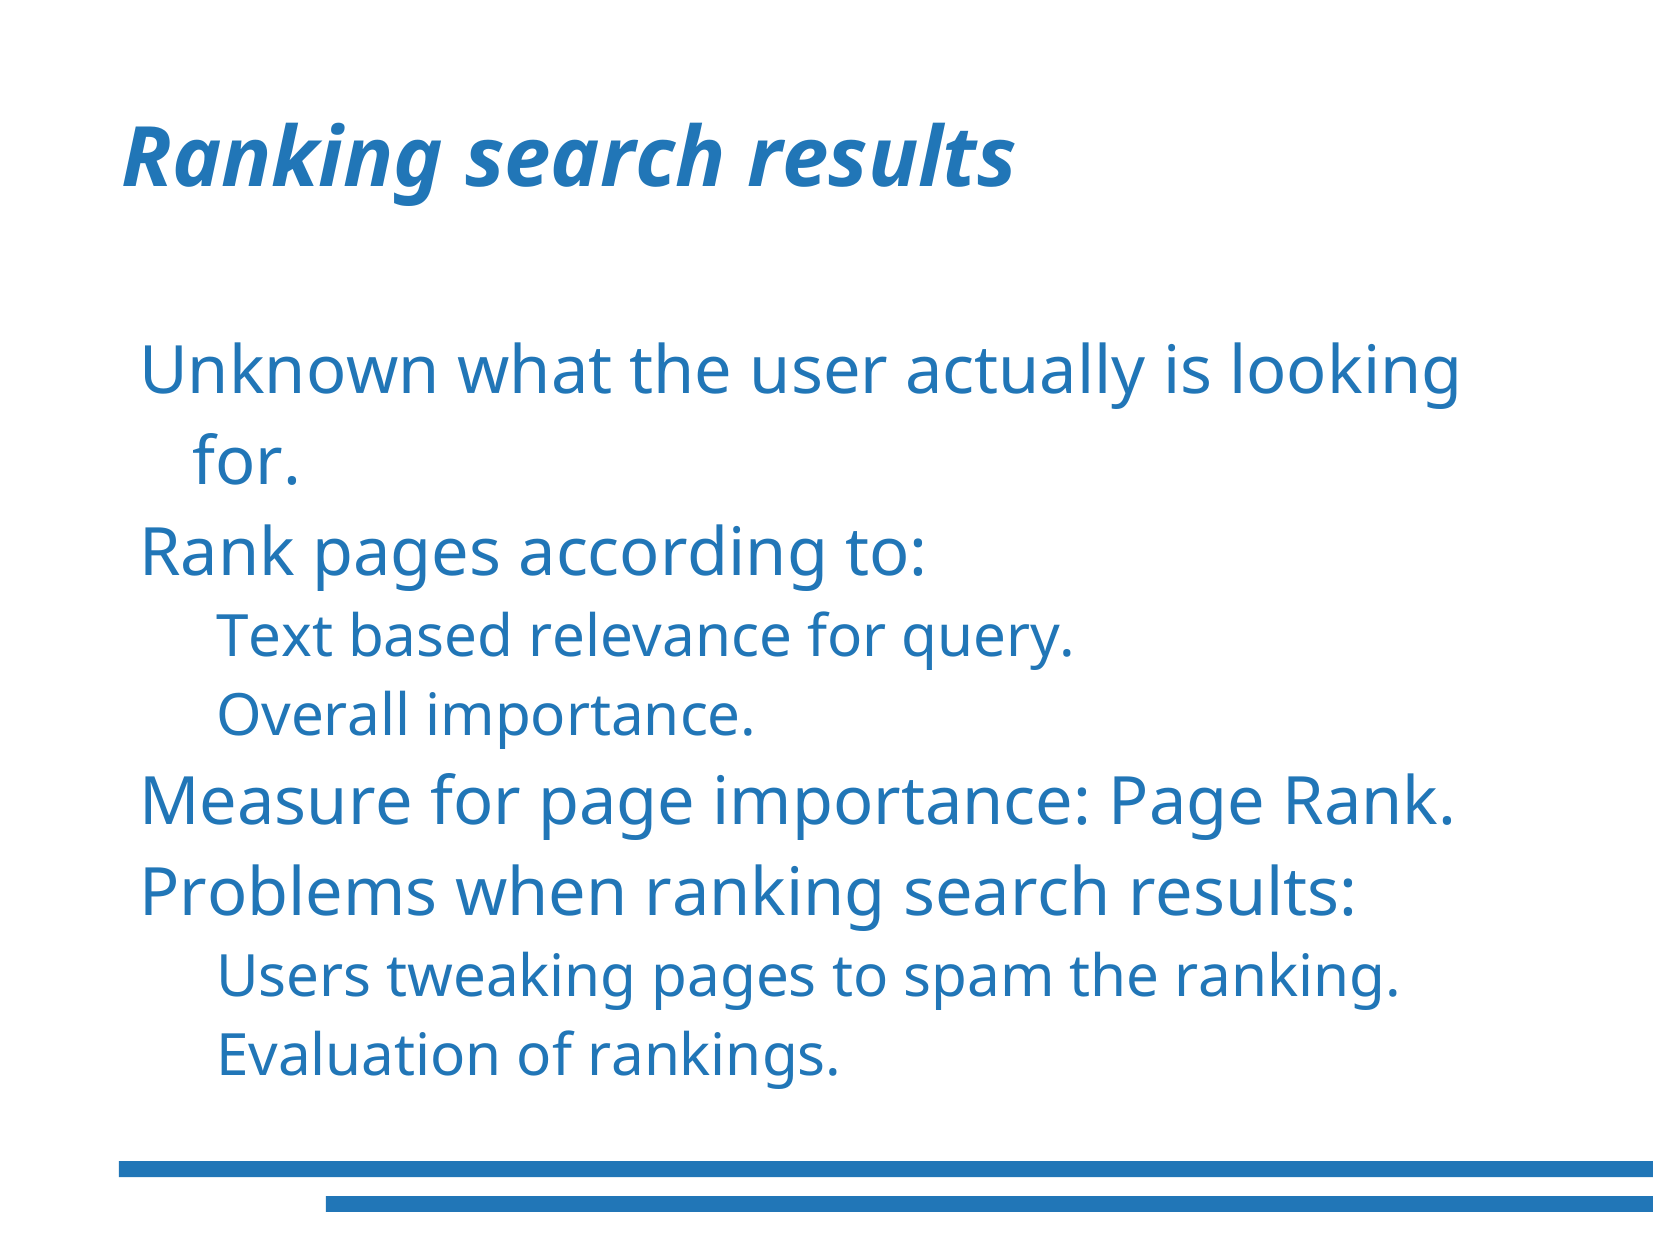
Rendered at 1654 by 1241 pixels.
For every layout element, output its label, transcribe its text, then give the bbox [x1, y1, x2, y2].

title Ranking search results [121, 50, 1534, 258]
list Unknown what the user actually is looking for. Rank pages according to: Text based relevance for query. Overall importance. Measure for page importance: Page Rank. Problems when ranking search results: Users tweaking pages to spam the ranking. Evaluation of rankings. [121, 322, 1561, 1133]
